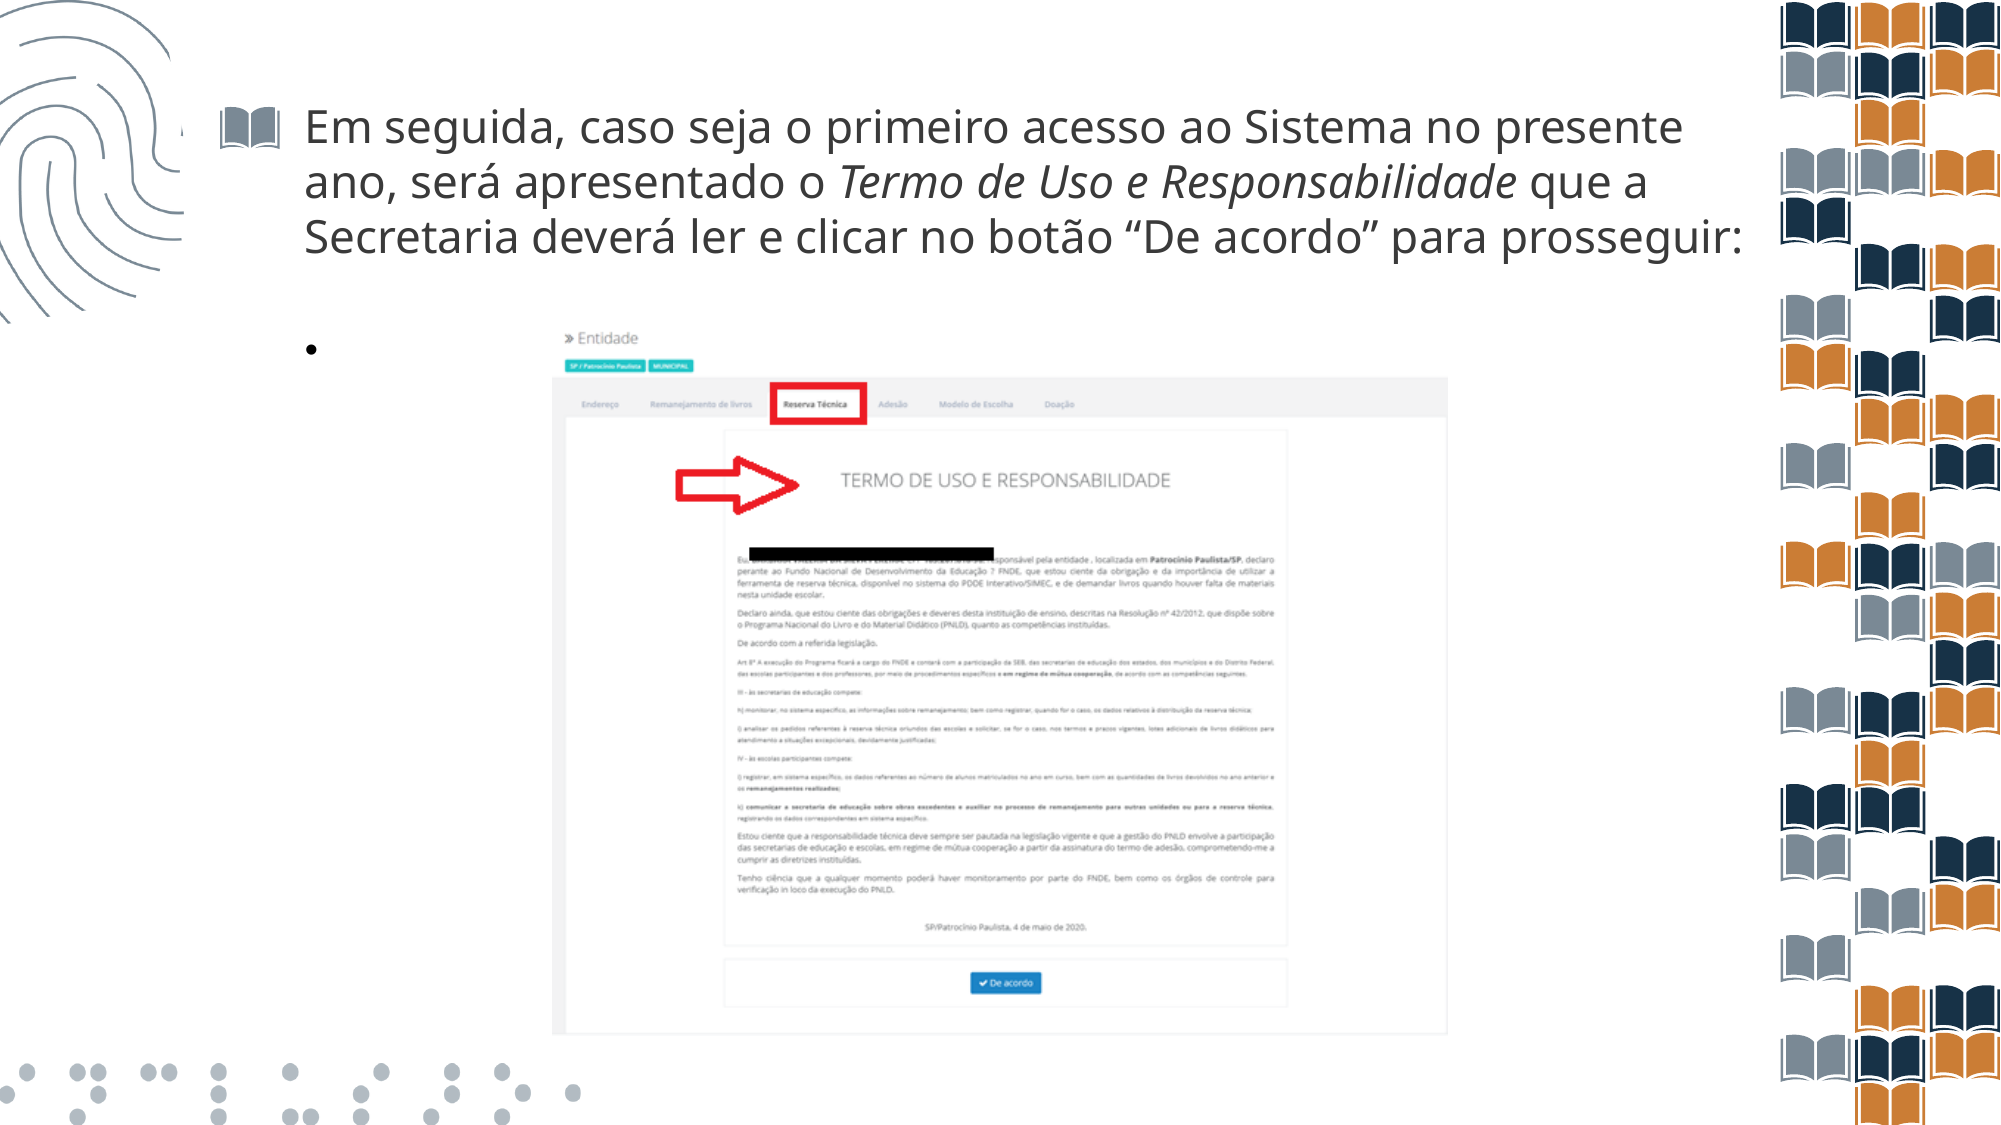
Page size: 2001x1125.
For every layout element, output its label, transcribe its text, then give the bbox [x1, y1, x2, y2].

text_box [1780, 781, 1851, 882]
text_box [1929, 392, 2000, 492]
text_box [1855, 0, 1926, 197]
text_box [1780, 684, 1851, 735]
text_box [1780, 539, 1851, 589]
text_box [1929, 242, 2000, 292]
text_box [1780, 932, 1851, 983]
text_box [1780, 145, 1851, 245]
text_box [220, 104, 280, 150]
text_box [1929, 983, 2000, 1081]
text_box [1855, 241, 1926, 292]
text_box [1855, 689, 1926, 835]
text_box [1780, 440, 1851, 491]
text_box [1855, 541, 1926, 591]
text_box [1929, 293, 2000, 343]
text_box [0, 0, 210, 326]
text_box Em seguida, caso seja o primeiro acesso ao Sistema no presente ano, será apresentado o Termo de Uso e Responsabilidade que a Secretaria deverá ler e clicar no botão “De acordo” para prosseguir: [289, 89, 1770, 383]
text_box [1929, 539, 2000, 735]
text_box [1780, 0, 1851, 99]
text_box [1855, 983, 1926, 1125]
text_box [1780, 292, 1851, 392]
text_box [0, 1063, 581, 1125]
text_box [1855, 348, 1926, 447]
text_box [1929, 834, 2000, 932]
text_box [1855, 490, 1926, 540]
text_box [1929, 0, 2000, 97]
text_box [1929, 147, 2000, 198]
text_box [1855, 592, 1926, 643]
text_box [1855, 885, 1926, 936]
text_box [1780, 1032, 1851, 1082]
picture [552, 313, 1448, 1036]
